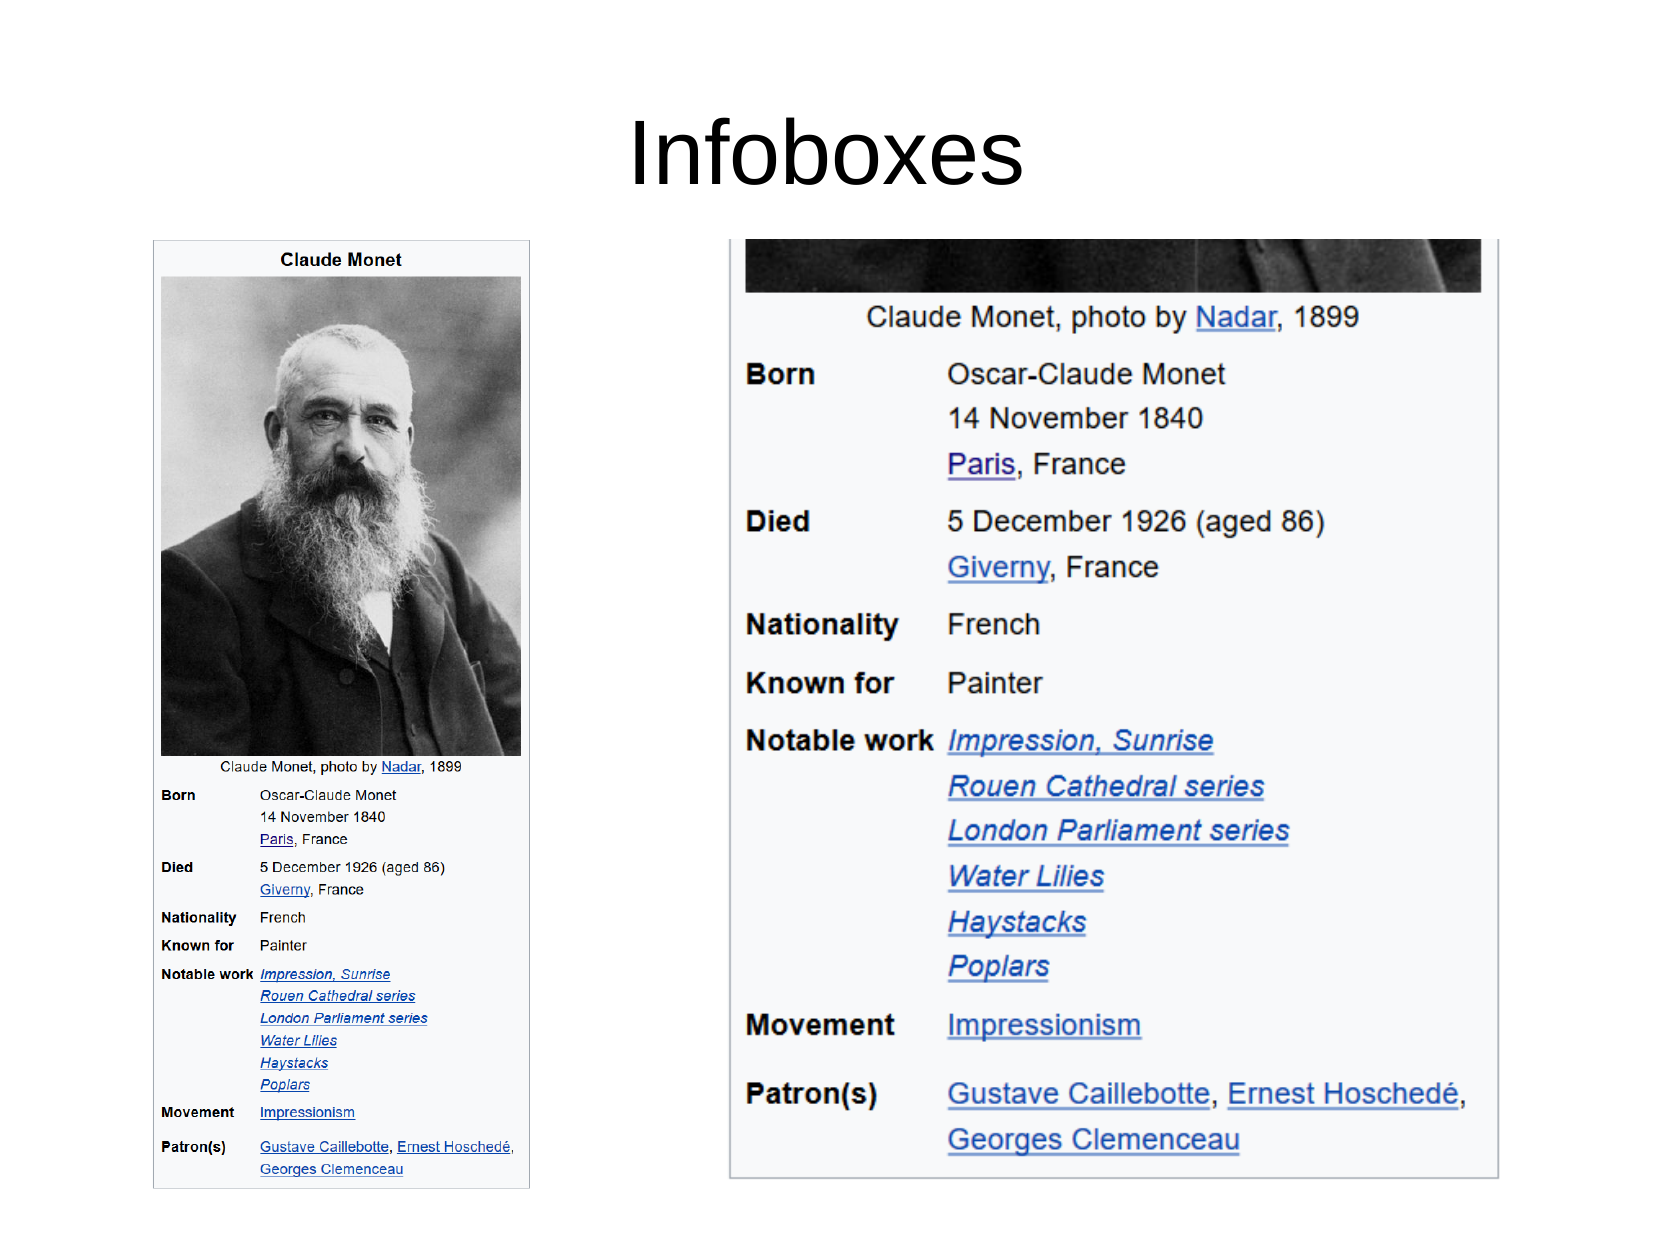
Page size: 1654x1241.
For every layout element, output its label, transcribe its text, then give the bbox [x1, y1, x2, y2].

picture [705, 239, 1519, 1207]
picture [141, 229, 537, 1201]
title Infoboxes [82, 49, 1571, 257]
